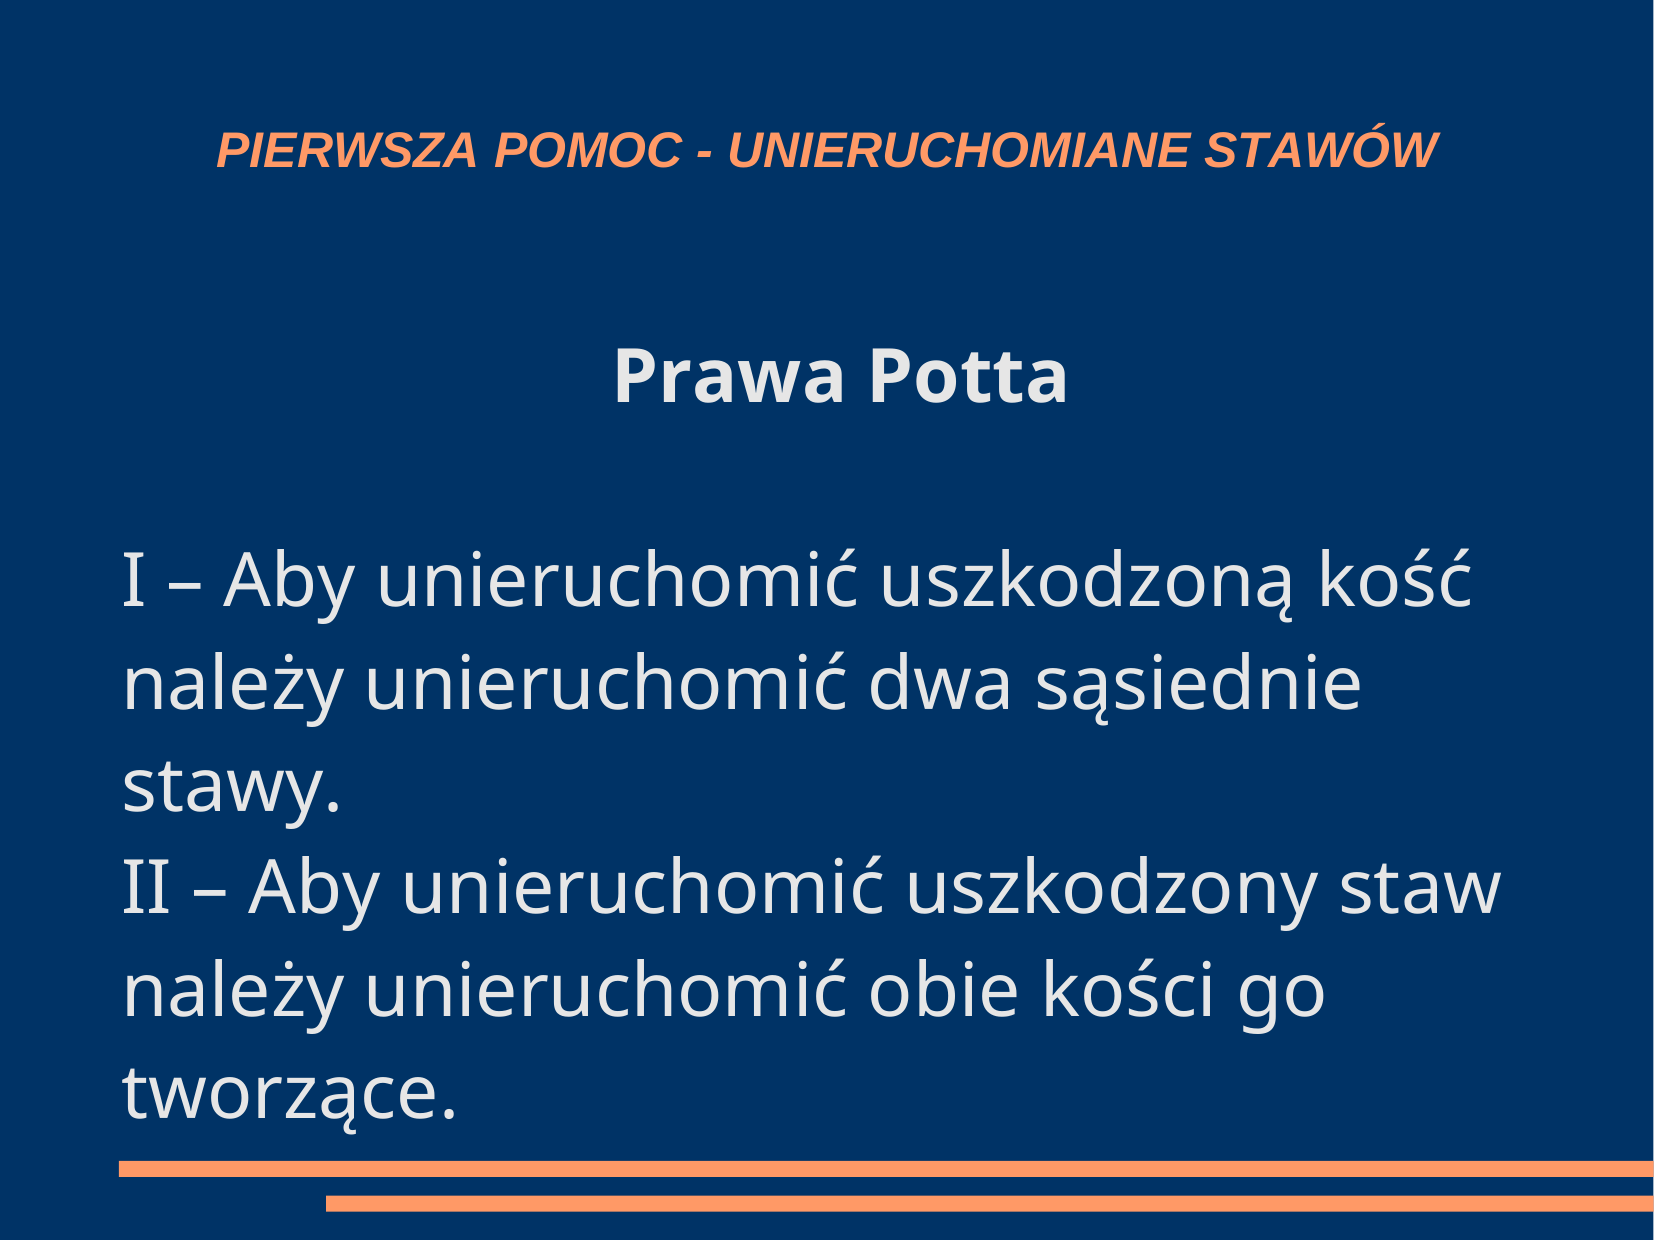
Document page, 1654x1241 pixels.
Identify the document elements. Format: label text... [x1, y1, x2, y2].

list Prawa Potta I – Aby unieruchomić uszkodzoną kość należy unieruchomić dwa sąsiednie stawy. II – Aby unieruchomić uszkodzony staw należy unieruchomić obie kości go tworzące. [121, 322, 1561, 1132]
title PIERWSZA POMOC - UNIERUCHOMIANE STAWÓW [121, 46, 1534, 254]
